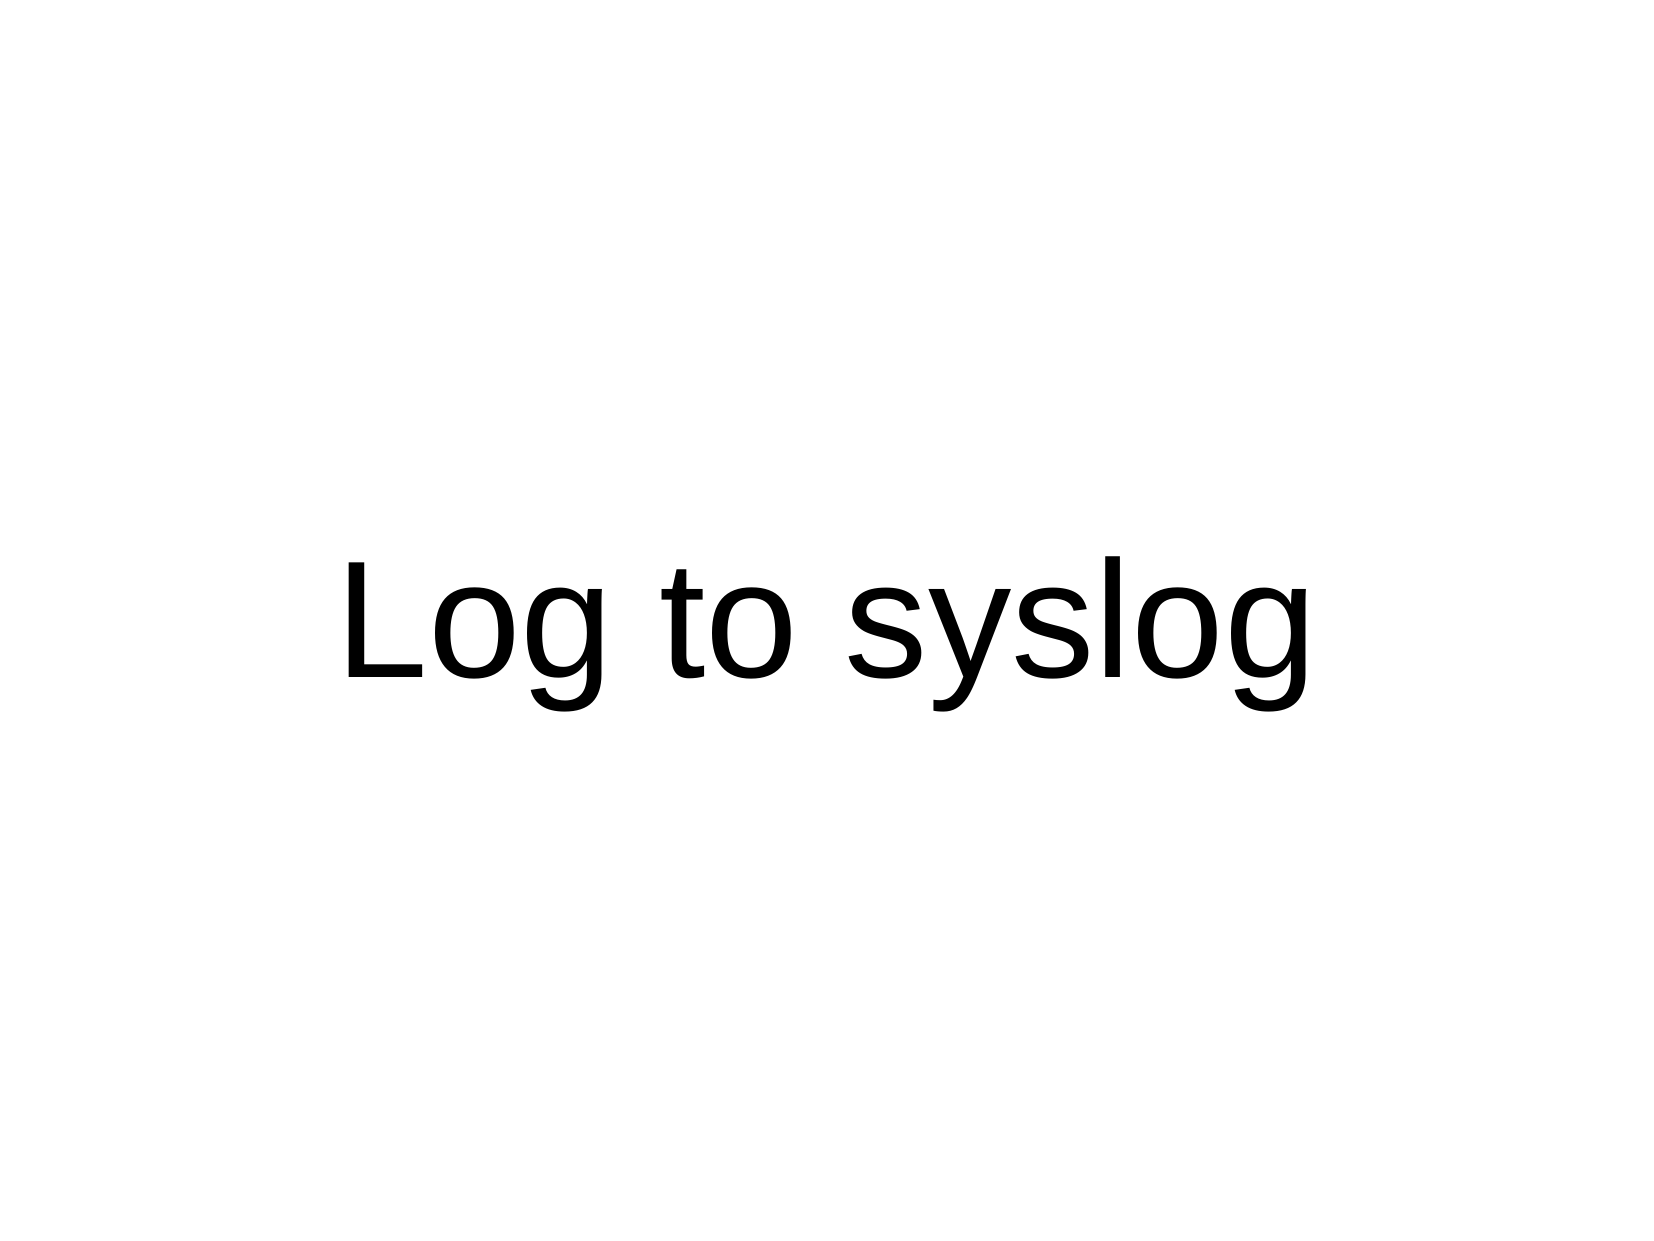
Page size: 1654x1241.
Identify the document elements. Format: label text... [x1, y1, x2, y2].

title Log to syslog [0, 516, 1654, 724]
